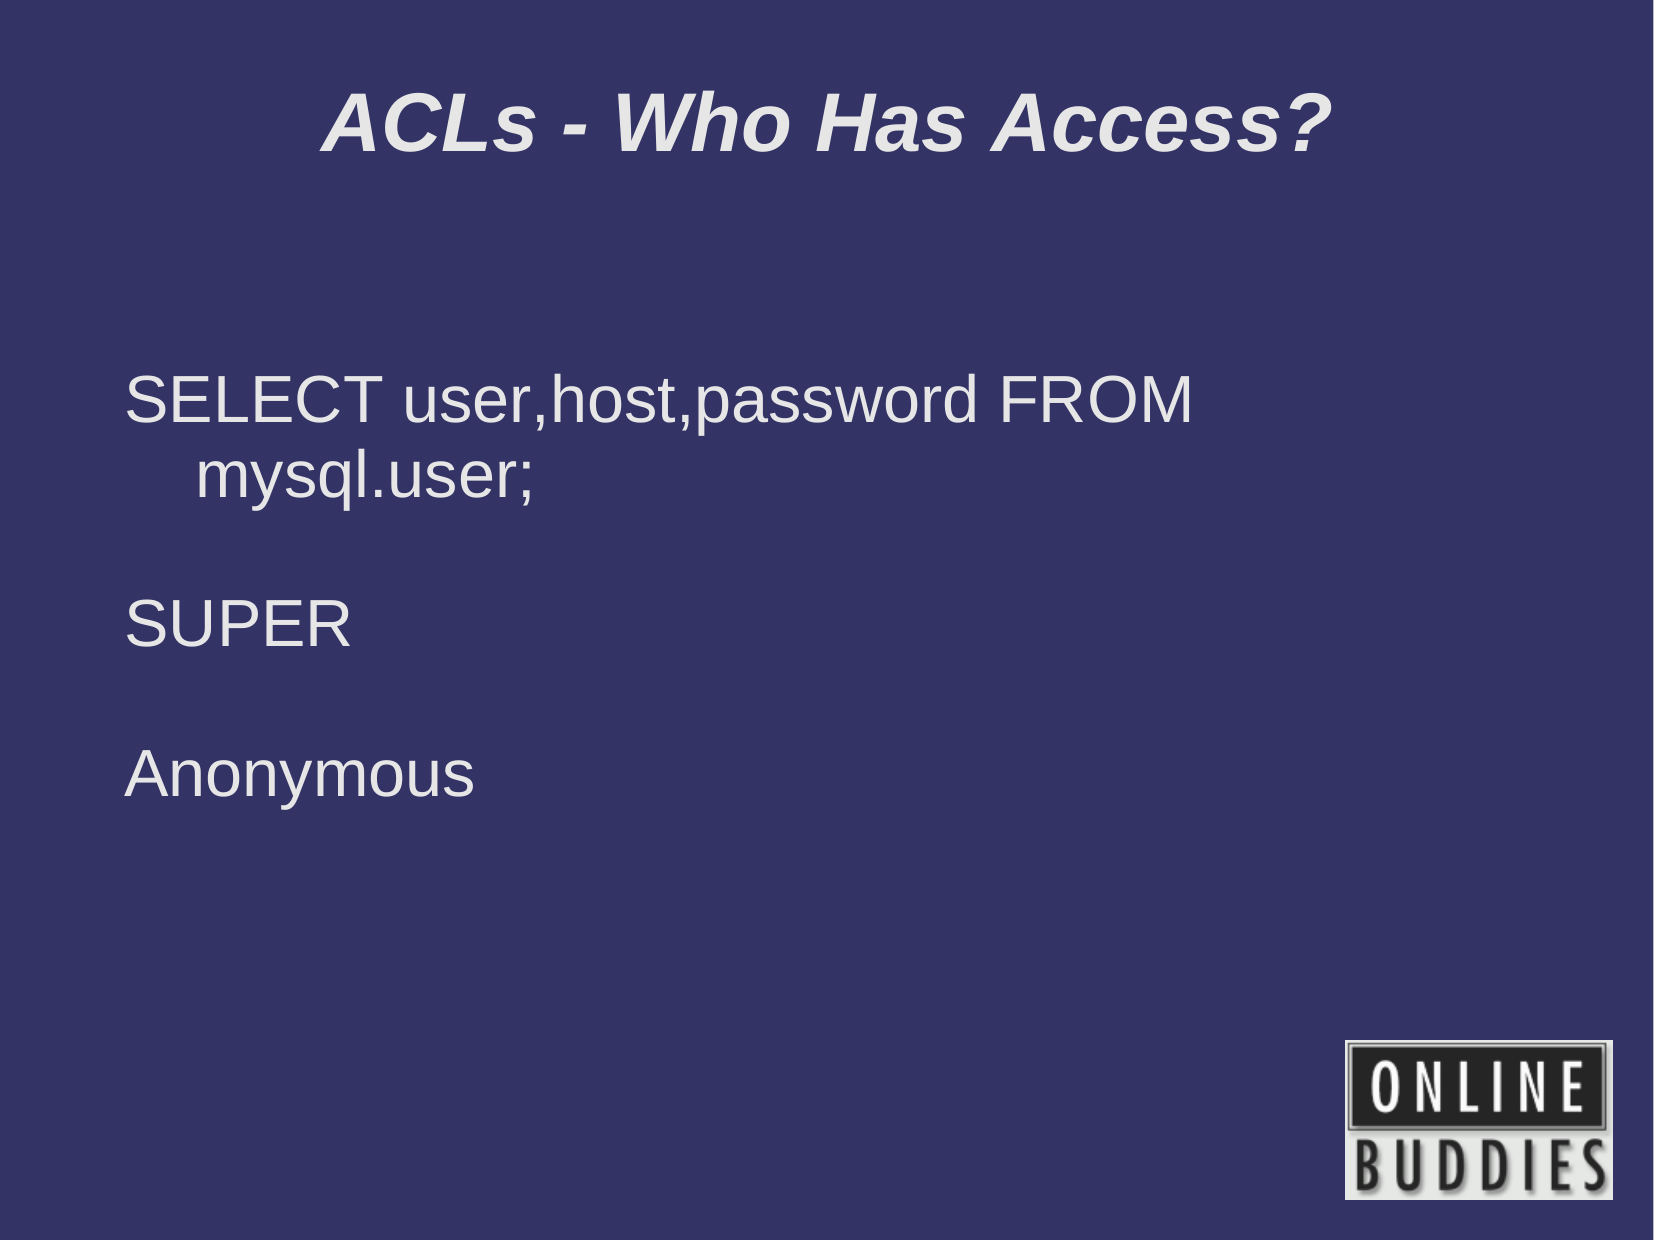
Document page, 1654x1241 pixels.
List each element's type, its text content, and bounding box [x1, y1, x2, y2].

picture [1345, 1040, 1613, 1200]
list SELECT user,host,password FROM mysql.user; SUPER Anonymous [112, 287, 1504, 1069]
title ACLs - Who Has Access? [121, 19, 1534, 227]
